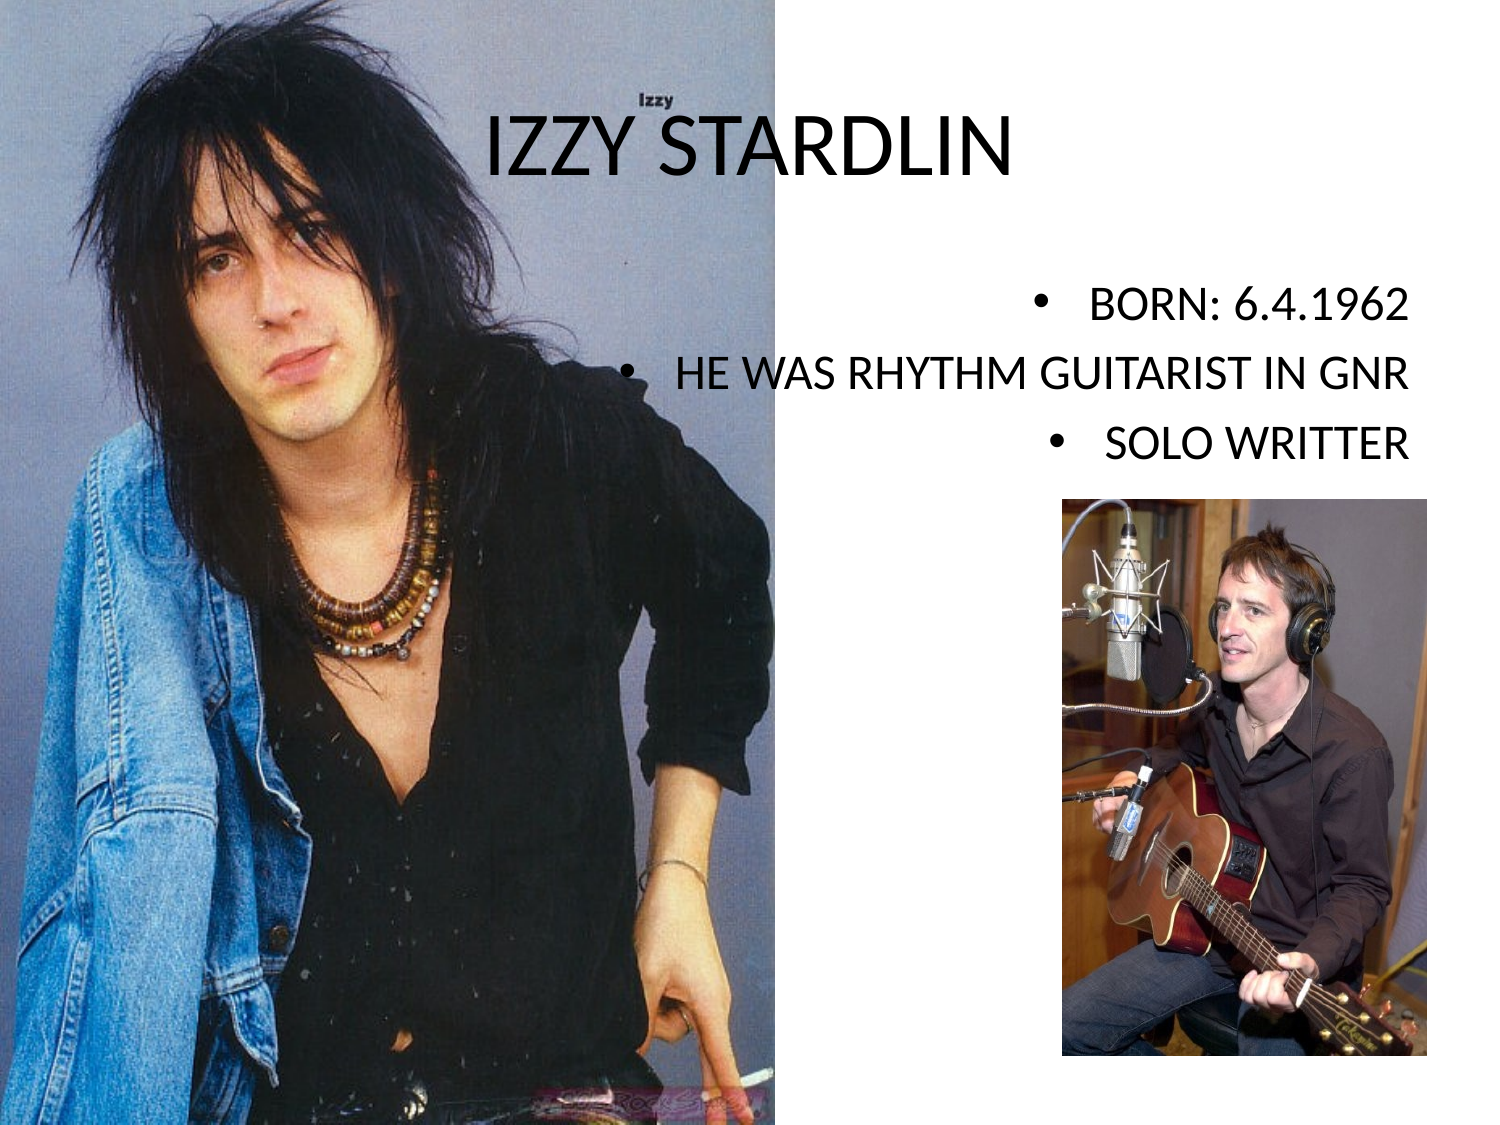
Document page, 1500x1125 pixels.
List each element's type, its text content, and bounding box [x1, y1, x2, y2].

title IZZY STARDLIN [75, 45, 1425, 233]
picture [1062, 499, 1427, 1056]
list BORN: 6.4.1962 HE WAS RHYTHM GUITARIST IN GNR SOLO WRITTER [75, 262, 1425, 1005]
picture [0, 0, 775, 1125]
